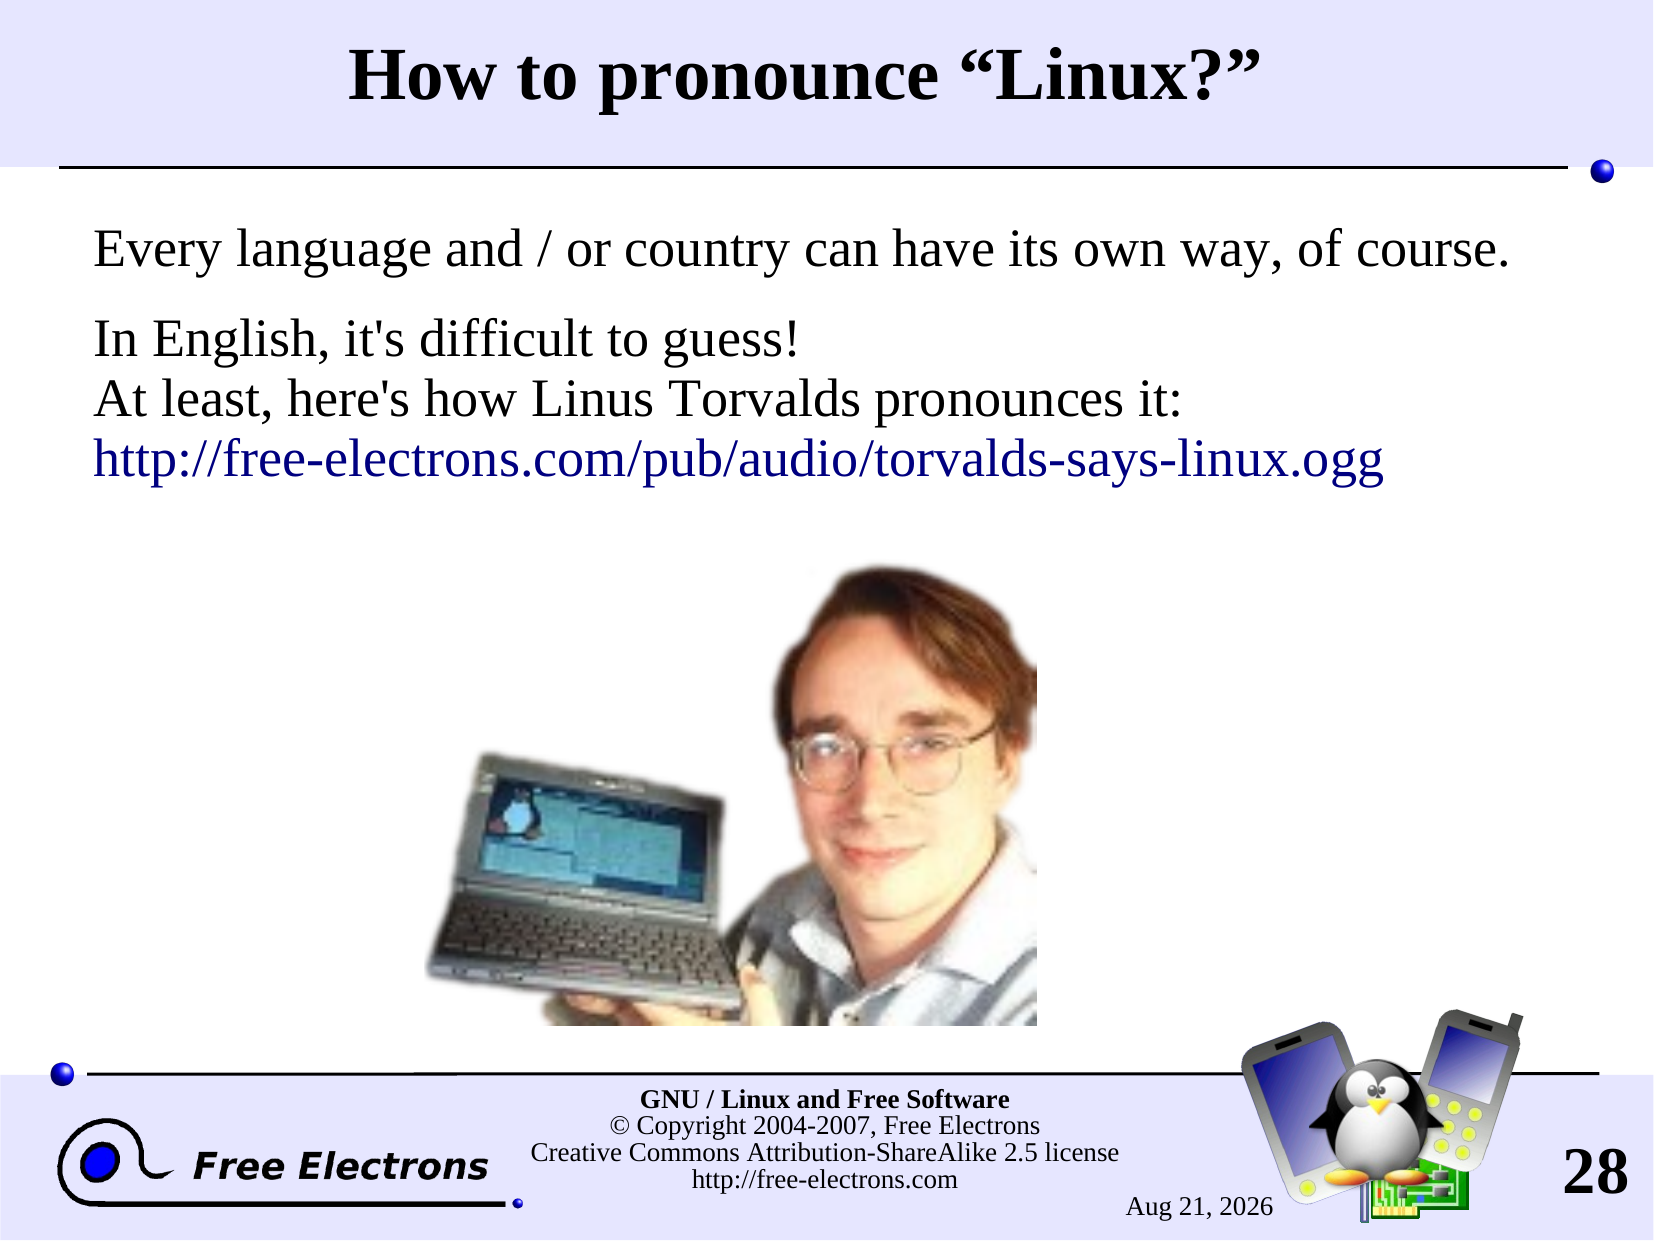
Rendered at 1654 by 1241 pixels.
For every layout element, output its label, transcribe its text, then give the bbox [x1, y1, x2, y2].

title How to pronounce “Linux?” [60, 12, 1551, 138]
list Every language and / or country can have its own way, of course. In English, it's difficult to guess! At least, here's how Linus Torvalds pronounces it: http://free-electrons.com/pub/audio/torvalds-says-linux.ogg [75, 218, 1554, 1069]
picture [424, 554, 1037, 1027]
picture [1232, 1069, 1520, 1241]
picture [50, 1107, 527, 1216]
